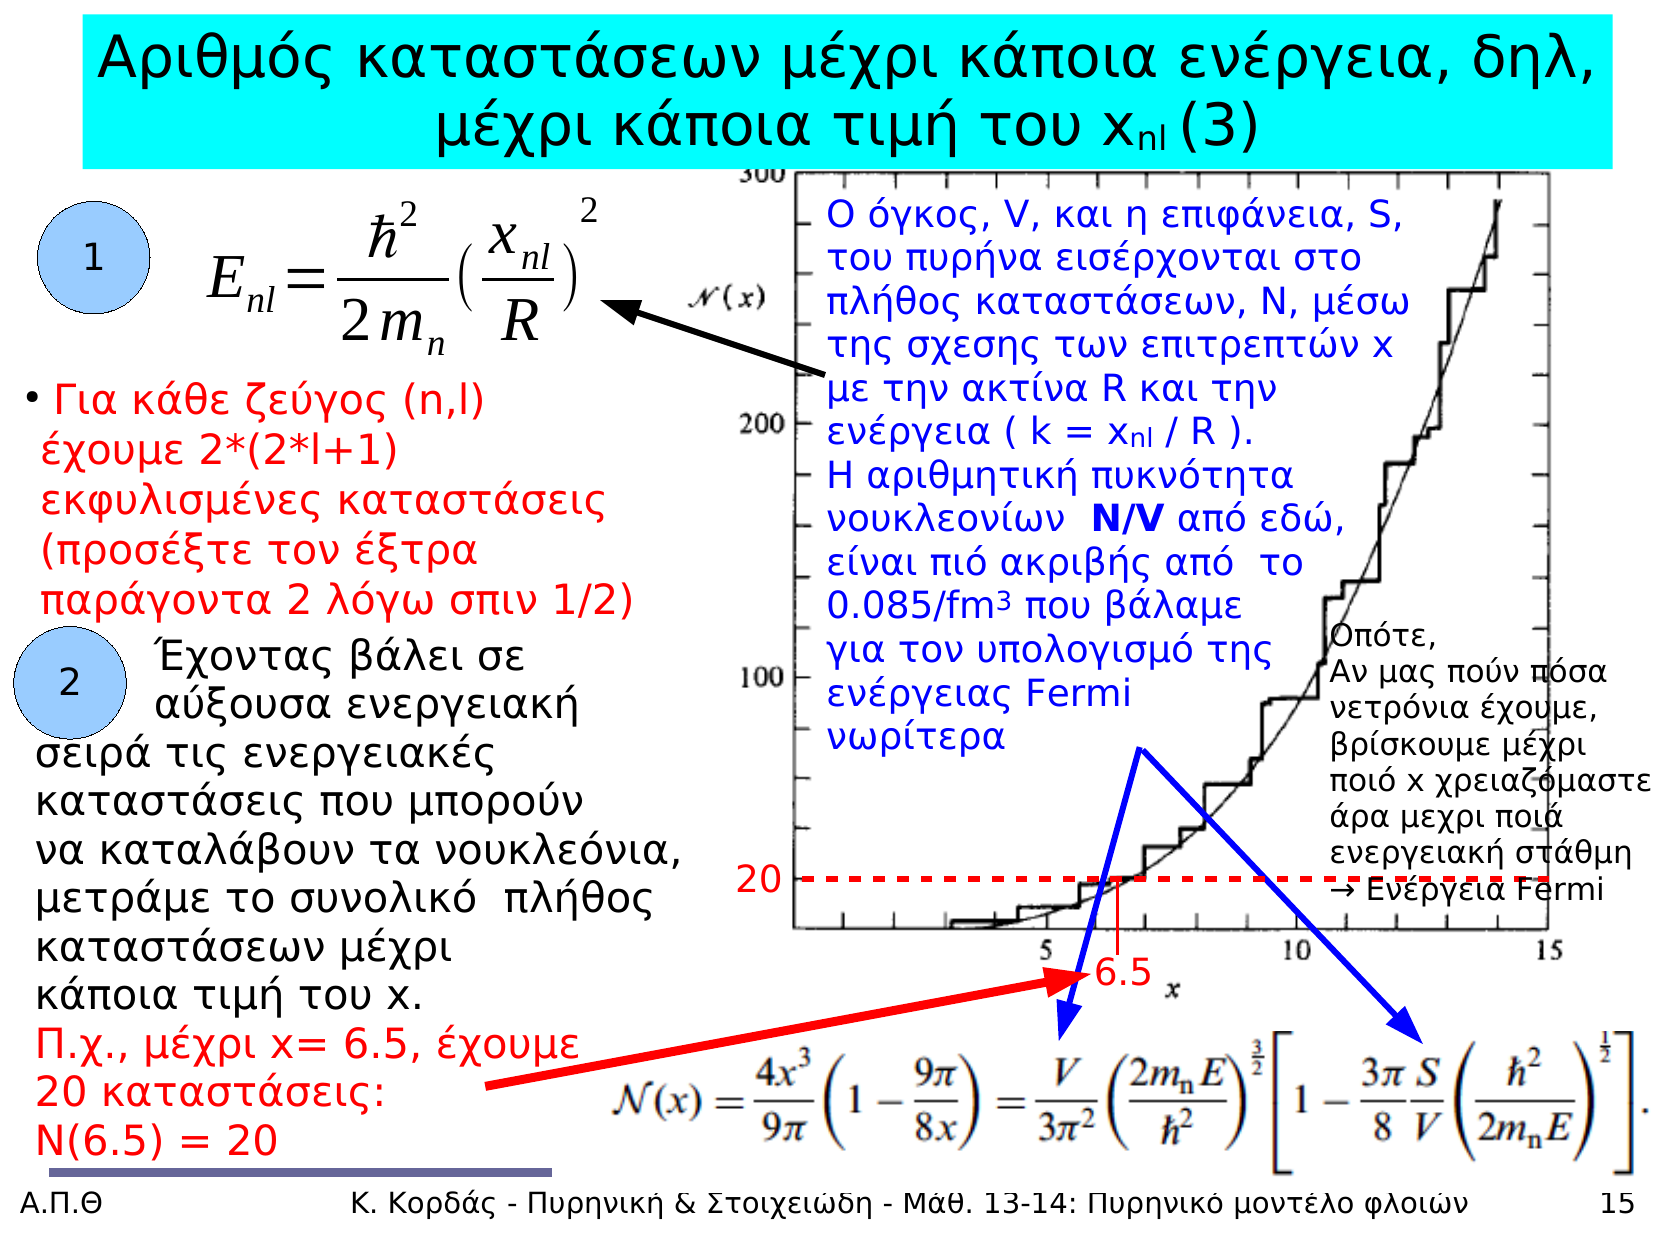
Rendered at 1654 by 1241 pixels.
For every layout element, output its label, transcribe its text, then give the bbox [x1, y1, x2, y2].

picture [627, 112, 1654, 610]
chart [187, 187, 615, 366]
picture [712, 631, 1126, 1039]
text_box 20 [720, 850, 798, 910]
text_box 1 [37, 201, 151, 314]
text_box 2 [13, 659, 19, 707]
text_box Οπότε, Αν μας πούν πόσα νετρόνια έχουμε, βρίσκουμε μέχρι ποιό x χρειαζόμαστε, άρα μεχρι ποιά ενεργειακή στάθμη → Ενέργεια Fermi [1314, 610, 1654, 974]
text_box Έχοντας βάλει σε αύξουσα ενεργειακή σειρά τις ενεργειακές καταστάσεις που μπορούν να καταλάβουν τα νουκλεόνια, μετράμε το συνολικό πλήθος καταστάσεων μέχρι κάποια τιμή του x. Π.χ., μέχρι x= 6.5, έχουμε 20 καταστάσεις: Ν(6.5) = 20 [19, 624, 712, 1173]
picture [1179, 782, 1314, 924]
text_box O όγκος, V, και η επιφάνεια, S, του πυρήνα εισέρχονται στο πλήθος καταστάσεων, N, μέσω της σχεσης των επιτρεπτών x με την ακτίνα R και την ενέργεια ( k = xnl / R ). Η αριθμητική πυκνότητα νουκλεονίων N/V από εδώ, είναι πιό ακριβής από το 0.085/fm3 που βάλαμε για τον υπολογισμό της ενέργειας Fermi νωρίτερα [811, 185, 1439, 782]
picture [552, 782, 1654, 1193]
text_box Για κάθε ζεύγος (n,l) έχουμε 2*(2*l+1) εκφυλισμένες καταστάσεις (προσέξτε τον έξτρα παράγοντα 2 λόγω σπιν 1/2) [10, 365, 811, 631]
text_box 6.5 [1078, 943, 1169, 1003]
picture [627, 316, 782, 365]
title Αριθμός καταστάσεων μέχρι κάποια ενέργεια, δηλ, μέχρι κάποια τιμή του xnl (3) [82, 14, 1613, 170]
